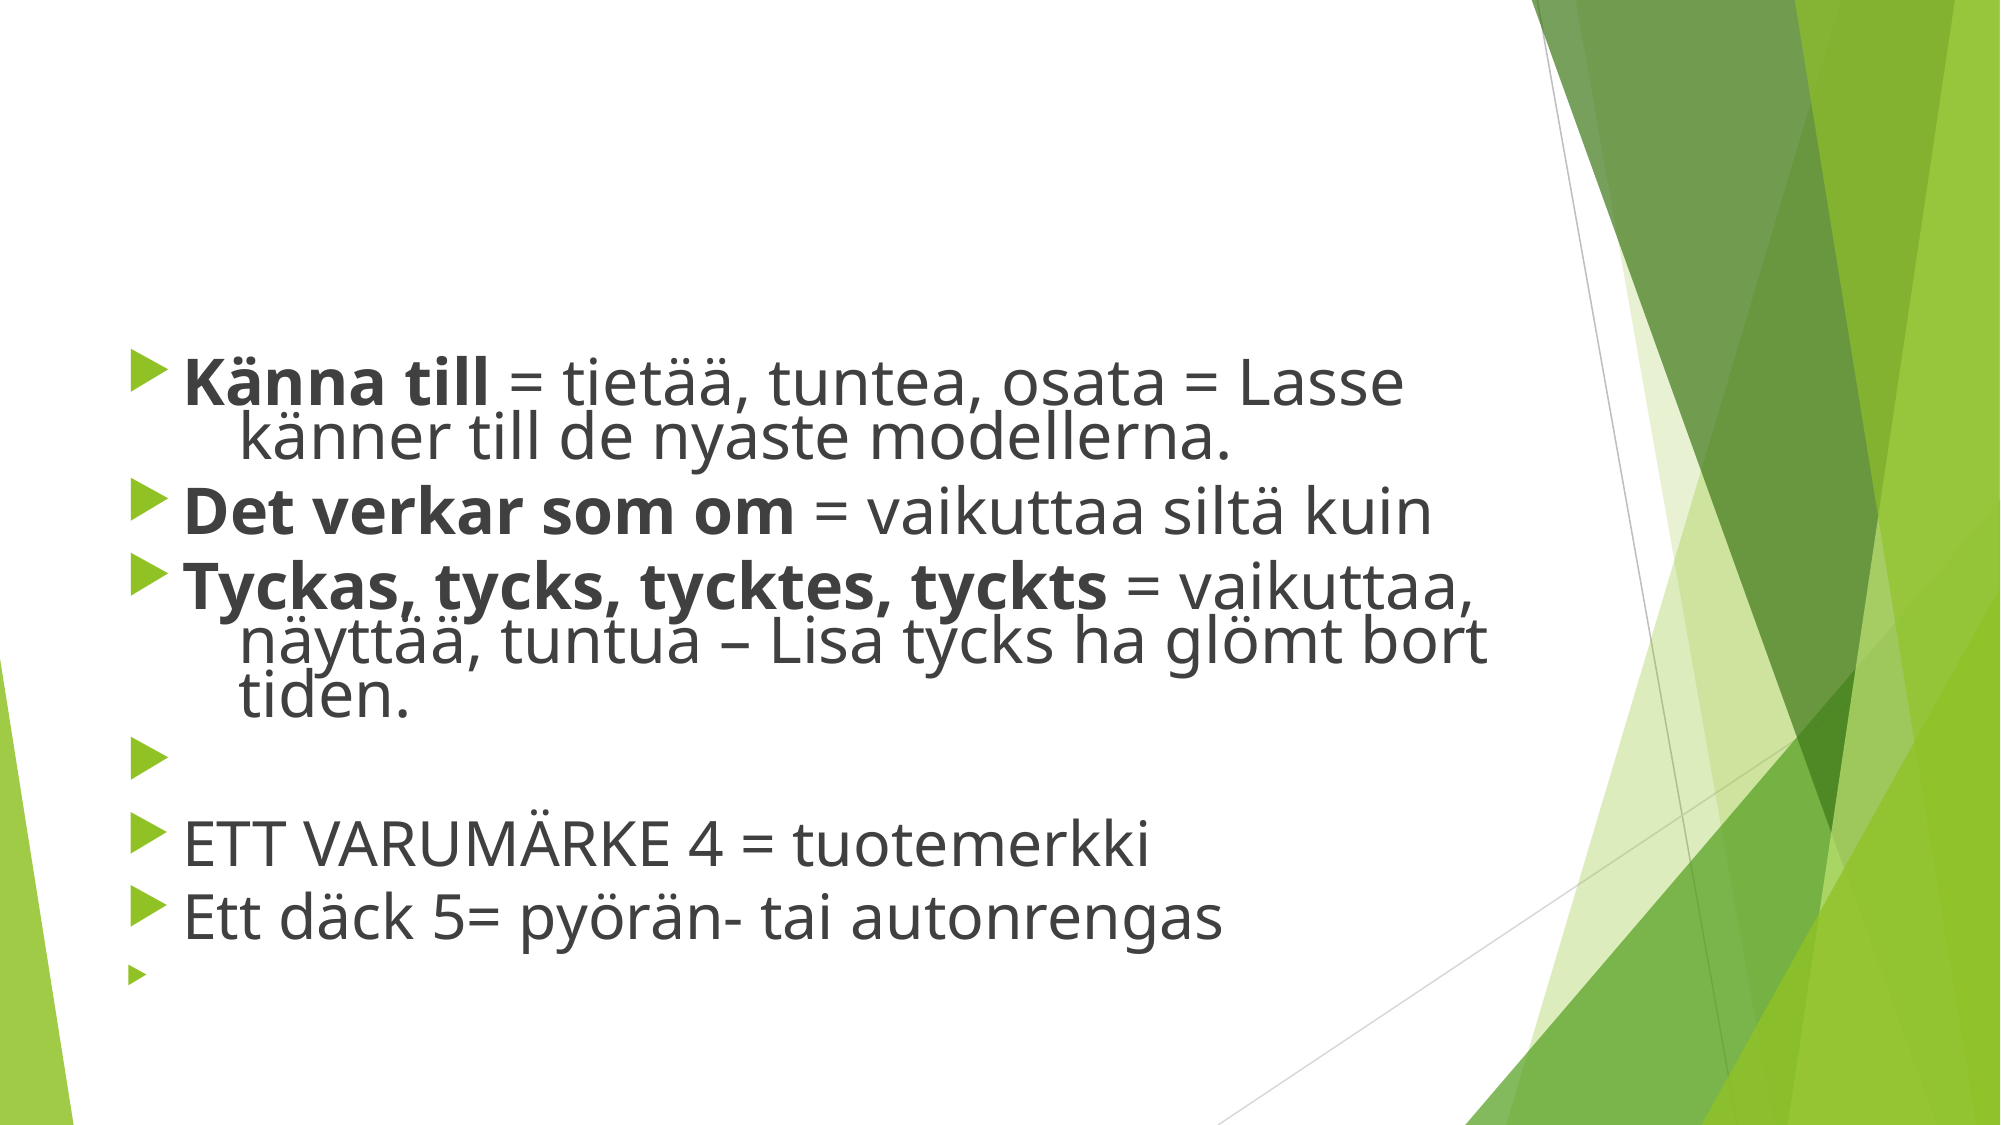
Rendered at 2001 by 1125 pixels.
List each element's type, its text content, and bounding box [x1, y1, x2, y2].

list Känna till = tietää, tuntea, osata = Lasse känner till de nyaste modellerna. Det verkar som om = vaikuttaa siltä kuin Tyckas, tycks, tycktes, tyckts = vaikuttaa, näyttää, tuntua – Lisa tycks ha glömt bort tiden. ETT VARUMÄRKE 4 = tuotemerkki Ett däck 5= pyörän- tai autonrengas [111, 354, 1522, 992]
